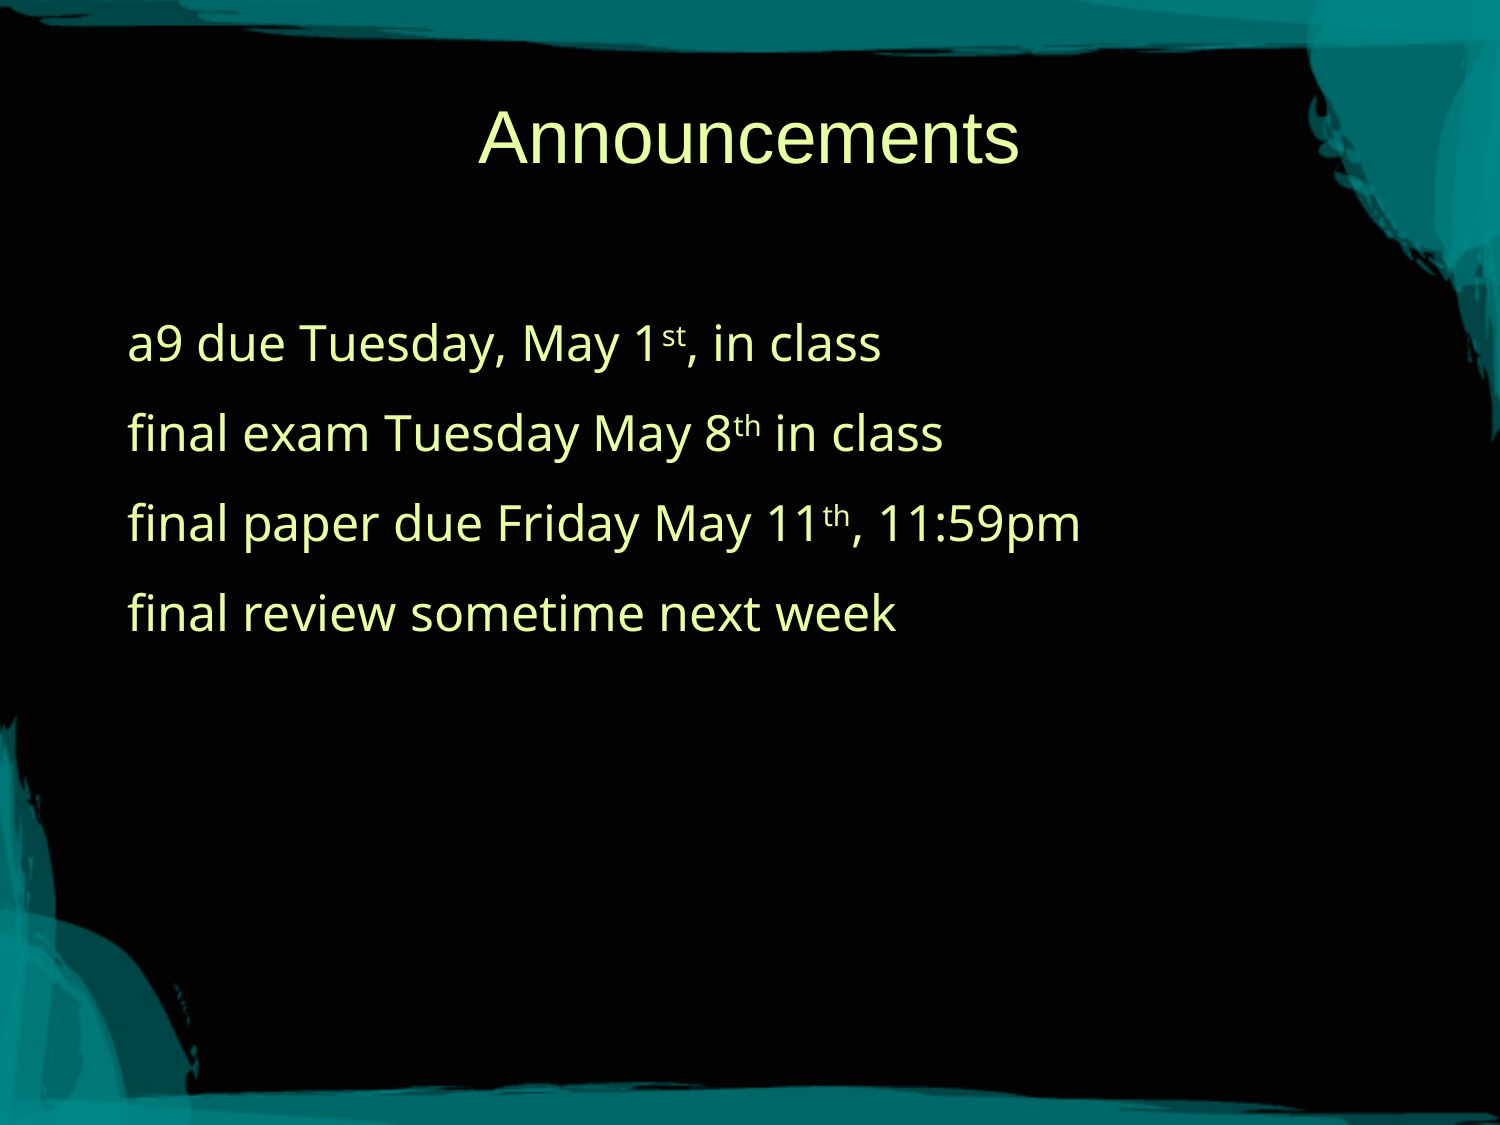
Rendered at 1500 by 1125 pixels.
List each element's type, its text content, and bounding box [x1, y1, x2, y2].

list a9 due Tuesday, May 1st, in class final exam Tuesday May 8th in class final paper due Friday May 11th, 11:59pm final review sometime next week [112, 299, 1388, 1000]
title Announcements [112, 49, 1388, 225]
picture [0, 0, 1500, 1125]
